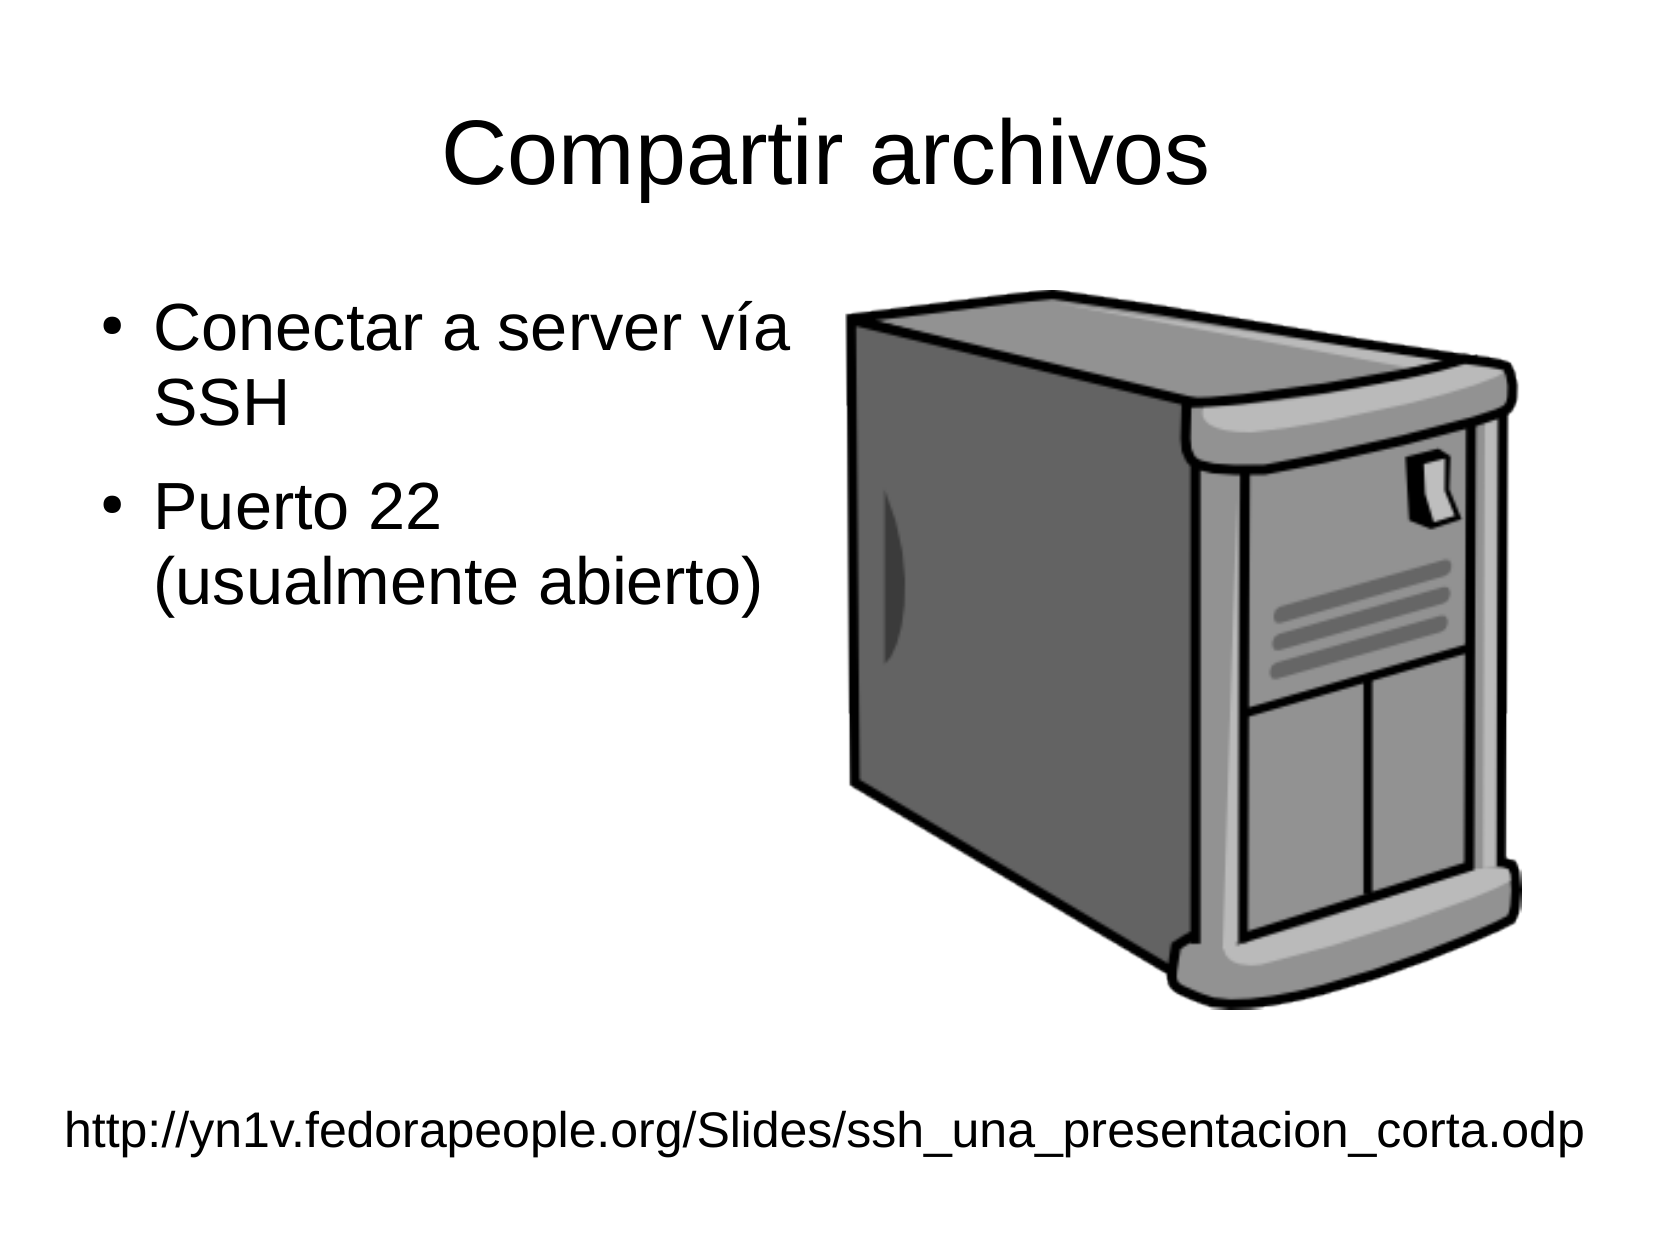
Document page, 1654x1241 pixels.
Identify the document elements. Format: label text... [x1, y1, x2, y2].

text_box http://yn1v.fedorapeople.org/Slides/ssh_una_presentacion_corta.odp [49, 1095, 1605, 1166]
list Conectar a server vía SSH Puerto 22 (usualmente abierto) [82, 290, 793, 1010]
title Compartir archivos [82, 49, 1571, 257]
picture [845, 290, 1522, 1010]
